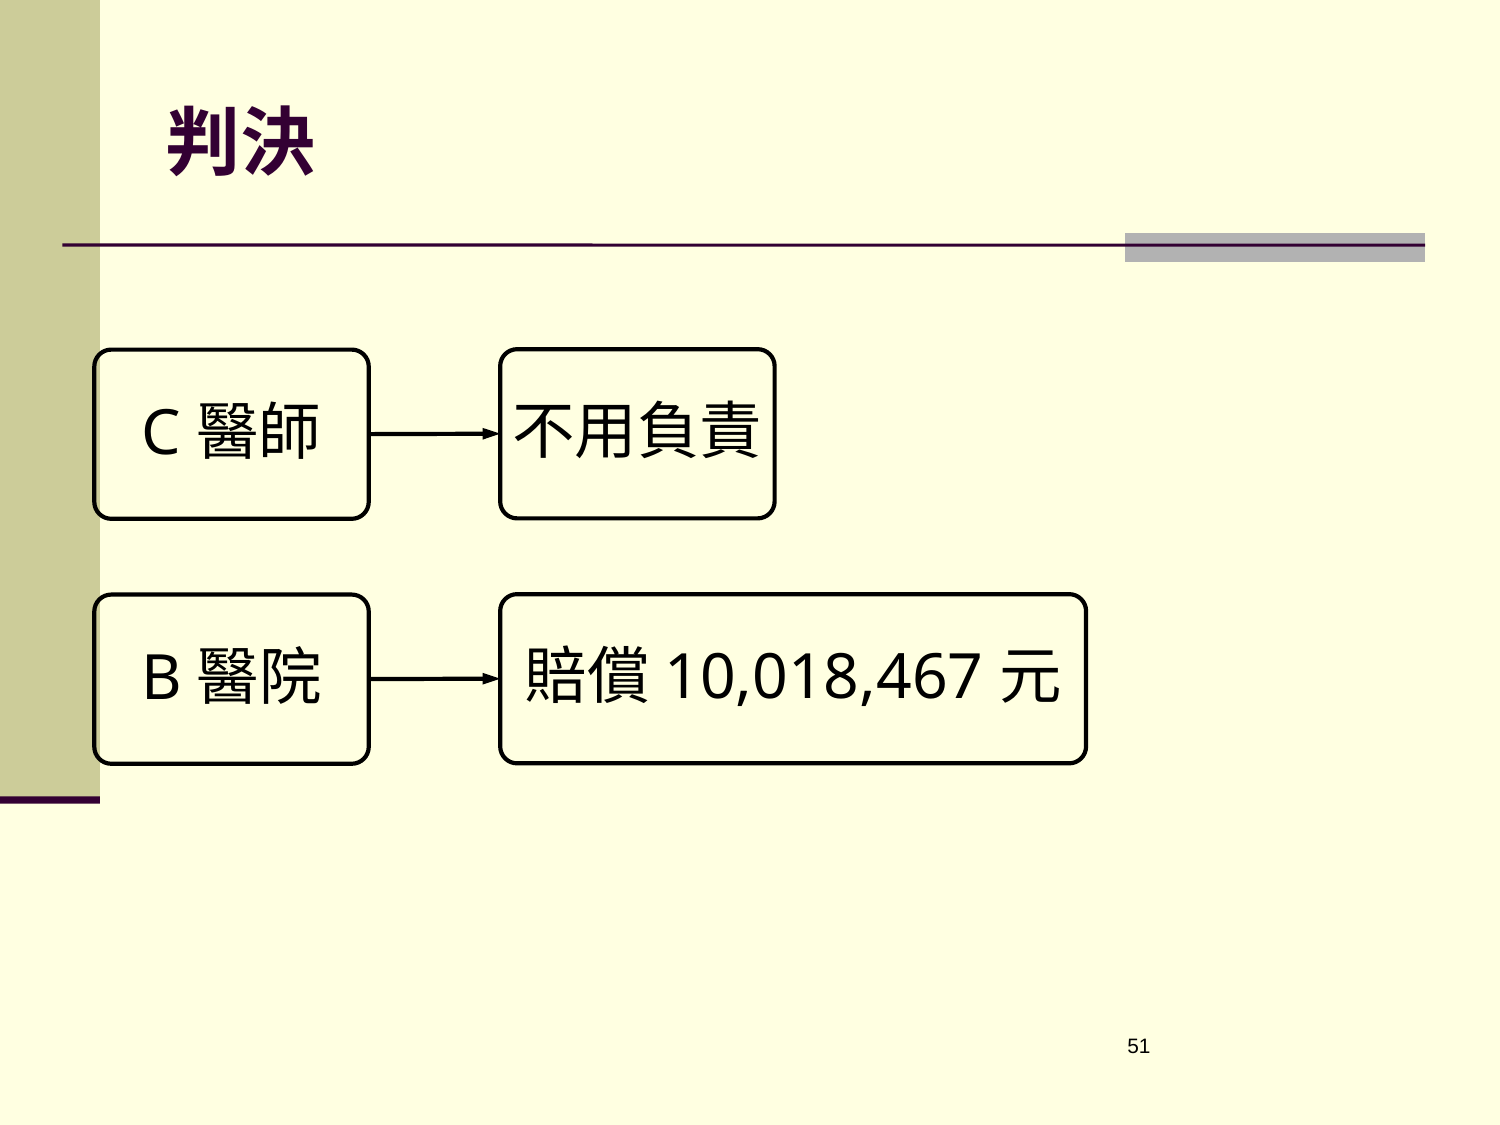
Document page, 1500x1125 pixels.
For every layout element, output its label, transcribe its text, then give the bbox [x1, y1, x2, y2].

text_box C醫師 [94, 349, 369, 519]
text_box 賠償10,018,467元 [500, 594, 1087, 764]
text_box 不用負責 [500, 349, 775, 519]
text_box [150, 262, 1426, 1006]
title 判決 [150, 45, 1426, 234]
text_box [1112, 1025, 1426, 1101]
text_box B醫院 [94, 594, 369, 764]
